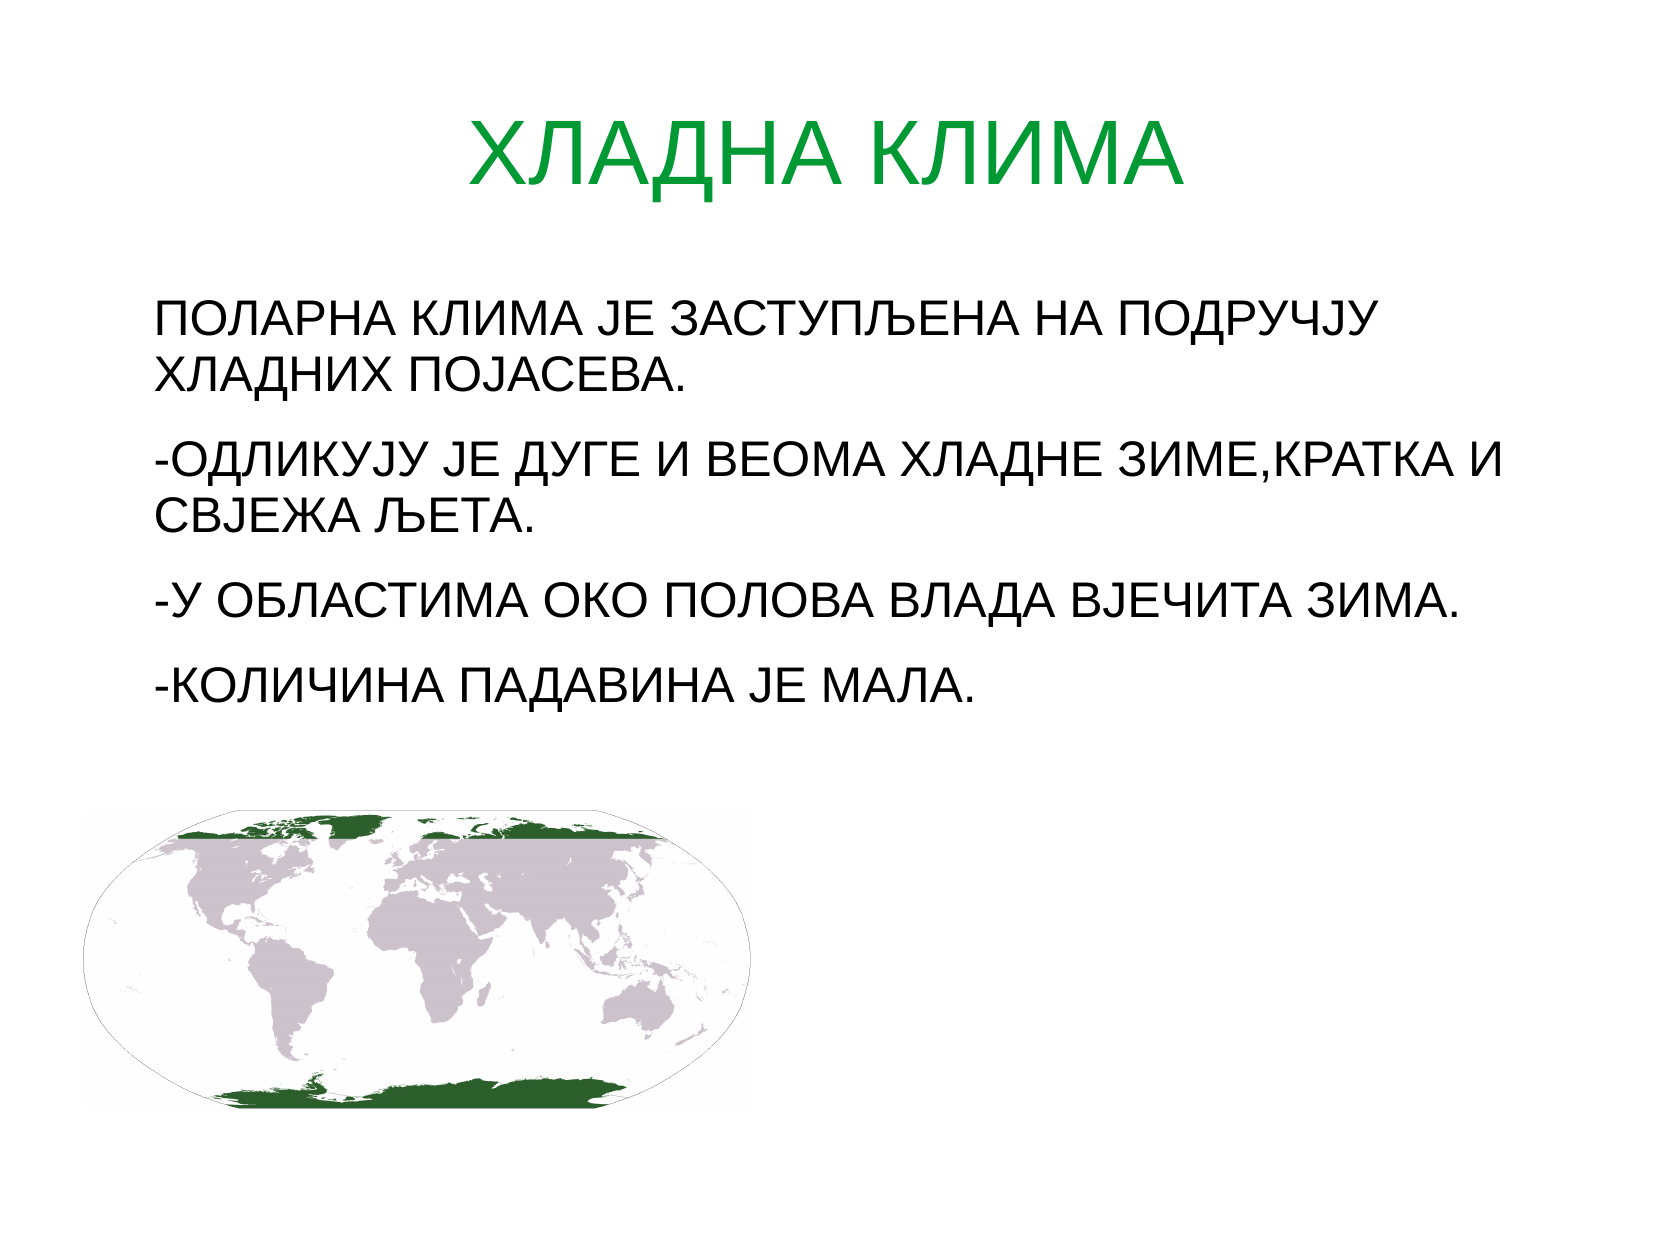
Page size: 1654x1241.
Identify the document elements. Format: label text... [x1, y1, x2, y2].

picture [82, 809, 751, 1109]
list ПОЛАРНА КЛИМА ЈЕ ЗАСТУПЉЕНА НА ПОДРУЧЈУ ХЛАДНИХ ПОЈАСЕВА. -ОДЛИКУЈУ ЈЕ ДУГЕ И ВЕОМА ХЛАДНЕ ЗИМЕ,КРАТКА И СВЈЕЖА ЉЕТА. -У ОБЛАСТИМА ОКО ПОЛОВА ВЛАДА ВЈЕЧИТА ЗИМА. -КОЛИЧИНА ПАДАВИНА ЈЕ МАЛА. [82, 290, 1571, 1109]
title ХЛАДНА КЛИМА [82, 49, 1571, 257]
